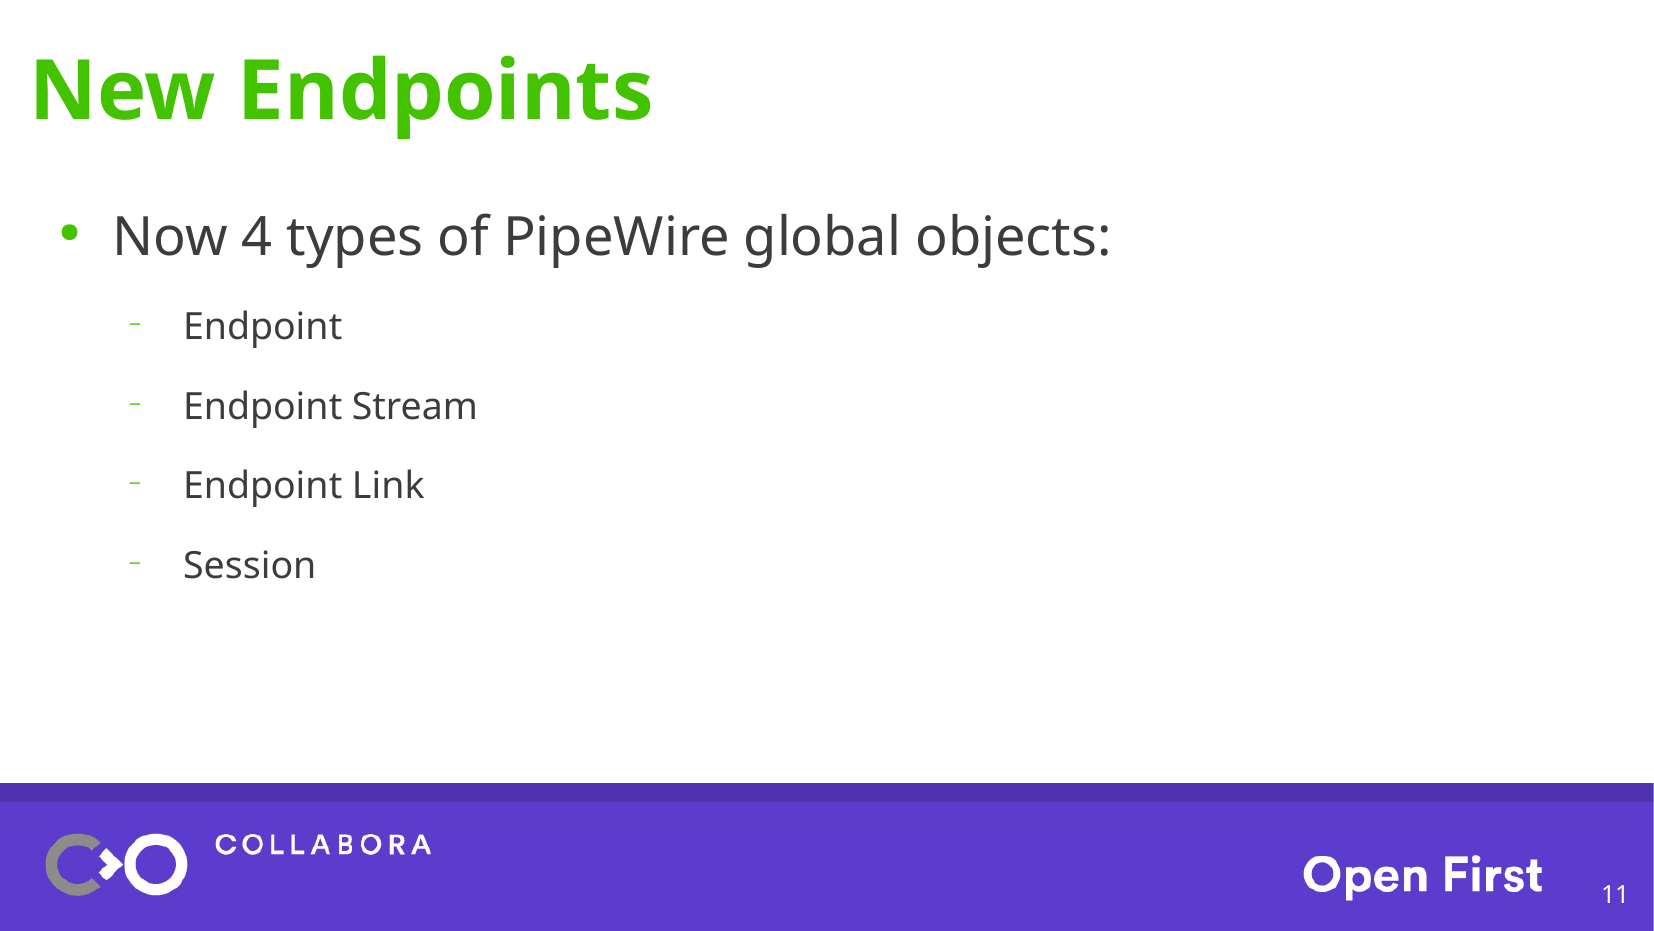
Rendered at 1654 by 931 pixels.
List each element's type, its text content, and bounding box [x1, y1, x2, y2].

picture [0, 0, 1654, 931]
title New Endpoints [29, 28, 1603, 147]
list Now 4 types of PipeWire global objects: Endpoint Endpoint Stream Endpoint Link Session [41, 160, 1614, 804]
